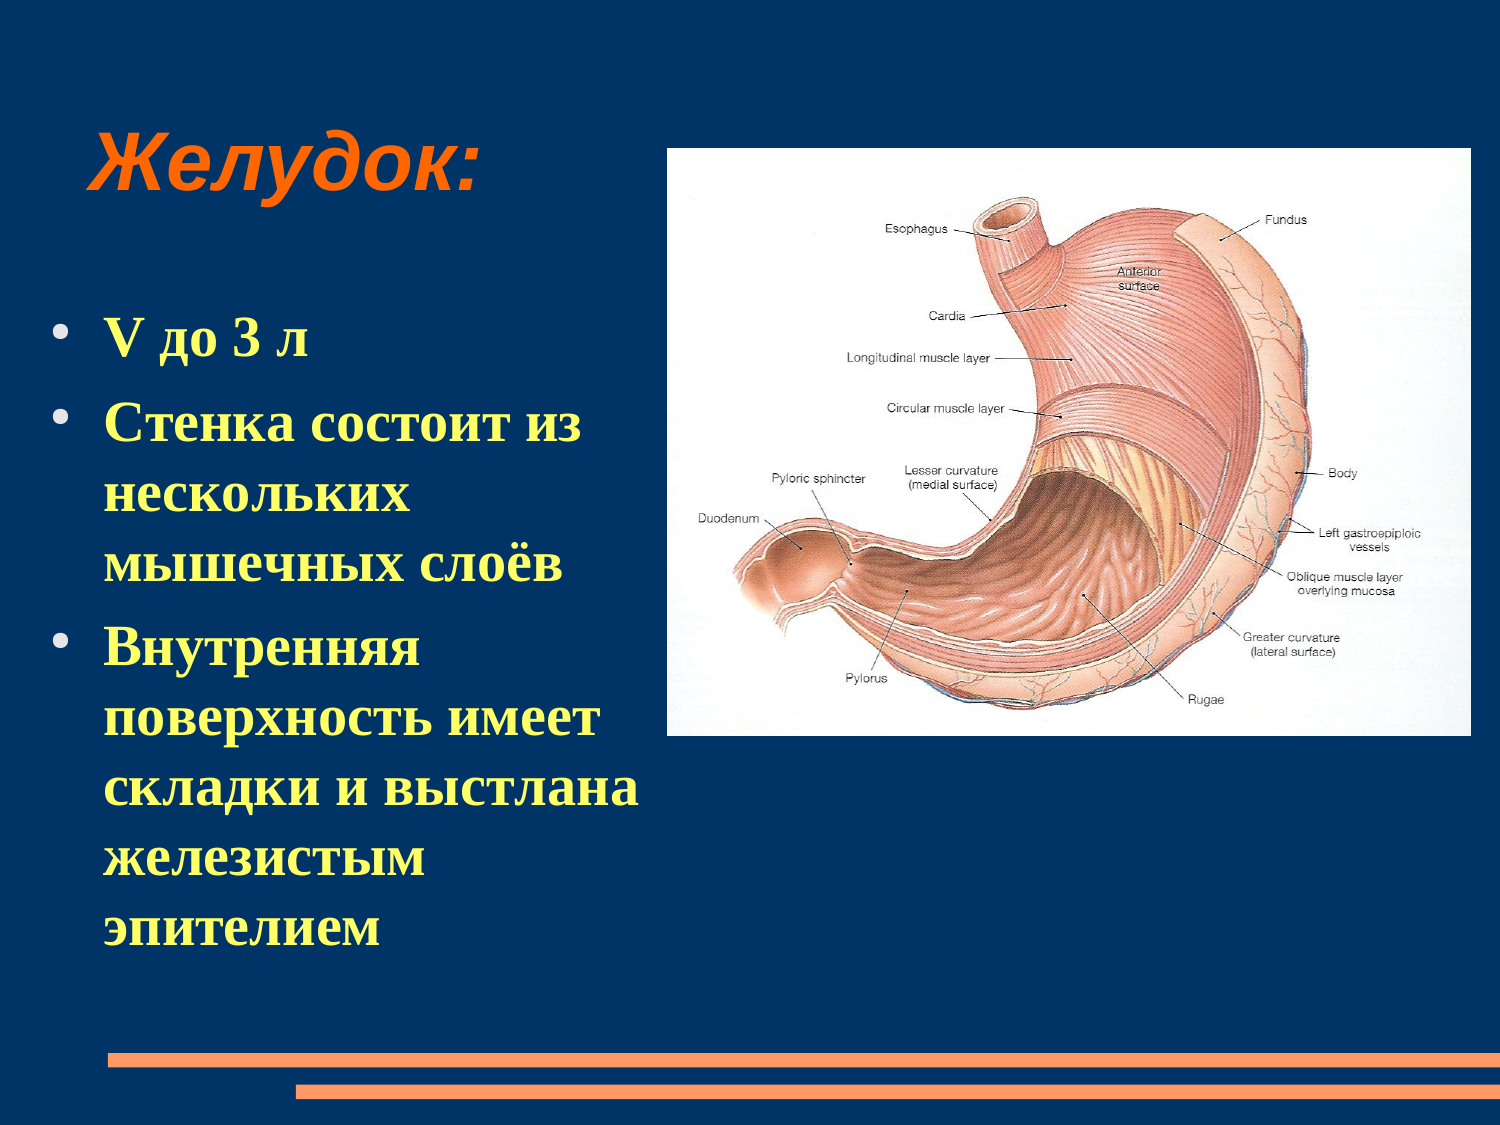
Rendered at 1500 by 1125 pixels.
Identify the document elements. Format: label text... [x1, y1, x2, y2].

picture [667, 148, 1471, 736]
list V до 3 л Стенка состоит из нескольких мышечных слоёв Внутренняя поверхность имеет складки и выстлана железистым эпителием [17, 290, 680, 1120]
title Желудок: [75, 40, 1451, 276]
